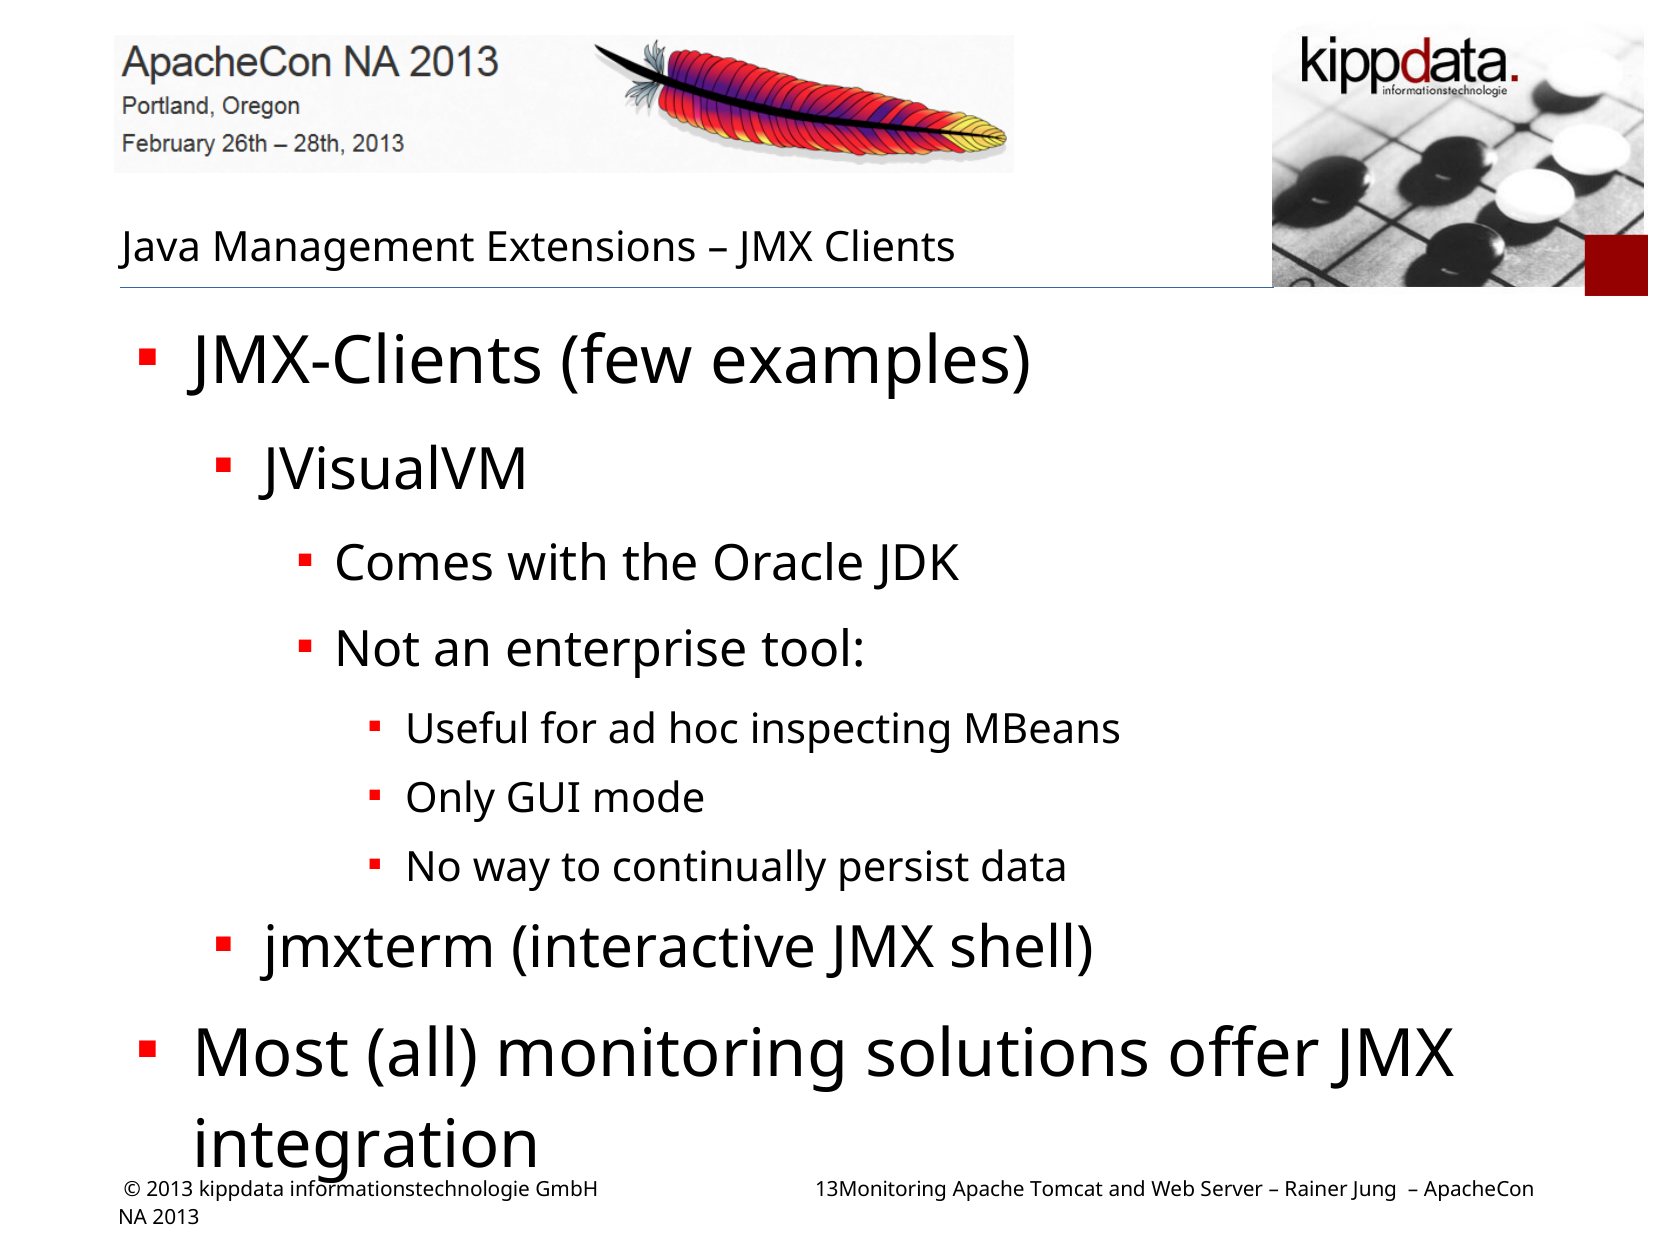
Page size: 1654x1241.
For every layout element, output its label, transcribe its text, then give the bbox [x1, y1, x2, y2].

list JMX-Clients (few examples) JVisualVM Comes with the Oracle JDK Not an enterprise tool: Useful for ad hoc inspecting MBeans Only GUI mode No way to continually persist data jmxterm (interactive JMX shell) Most (all) monitoring solutions offer JMX integration [121, 312, 1534, 1009]
picture [114, 35, 1014, 173]
title Java Management Extensions – JMX Clients [121, 204, 1242, 286]
picture [1272, 5, 1648, 302]
